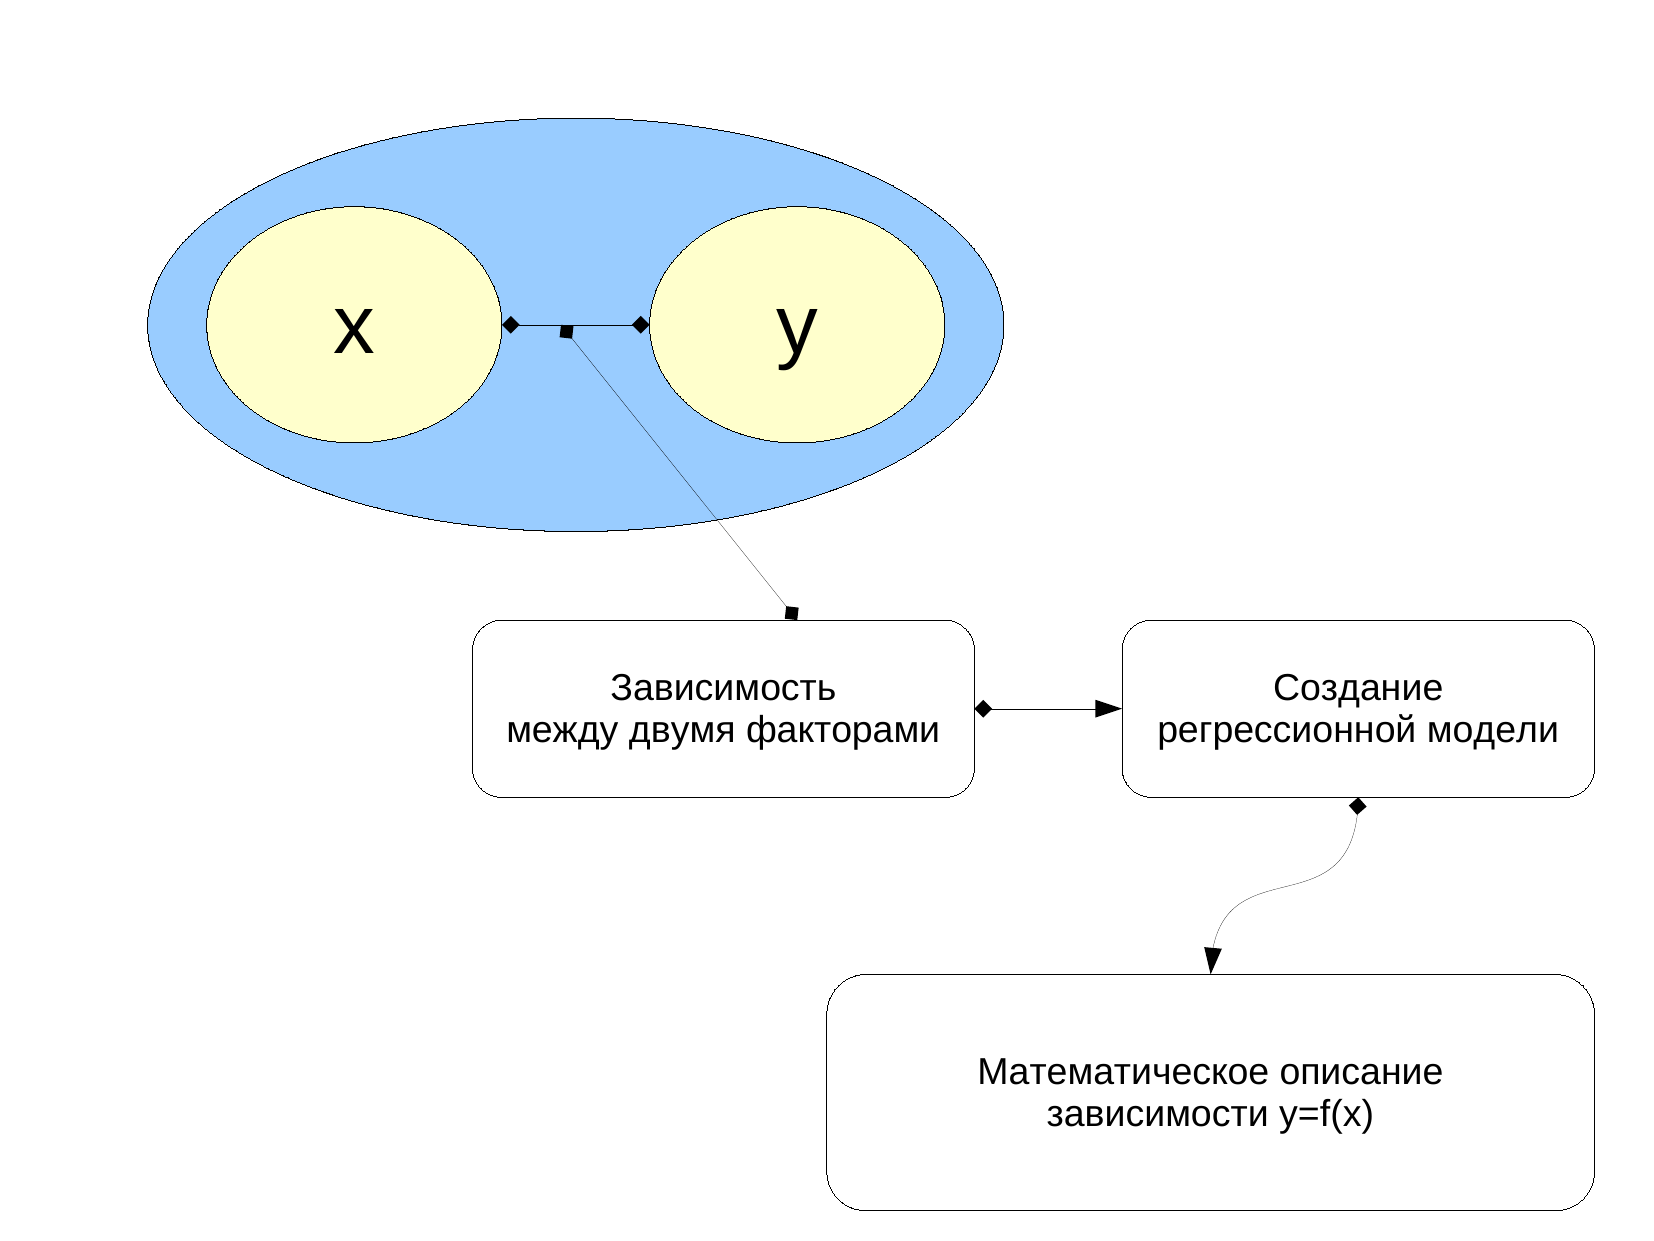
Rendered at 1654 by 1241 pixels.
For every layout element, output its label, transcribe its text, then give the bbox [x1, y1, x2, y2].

text_box Создание регрессионной модели [1122, 620, 1595, 798]
text_box y [649, 206, 945, 443]
text_box x [206, 206, 502, 443]
text_box [147, 118, 1004, 532]
text_box Математическое описание зависимости y=f(x) [826, 974, 1595, 1211]
text_box Зависимость между двумя факторами [472, 620, 975, 798]
